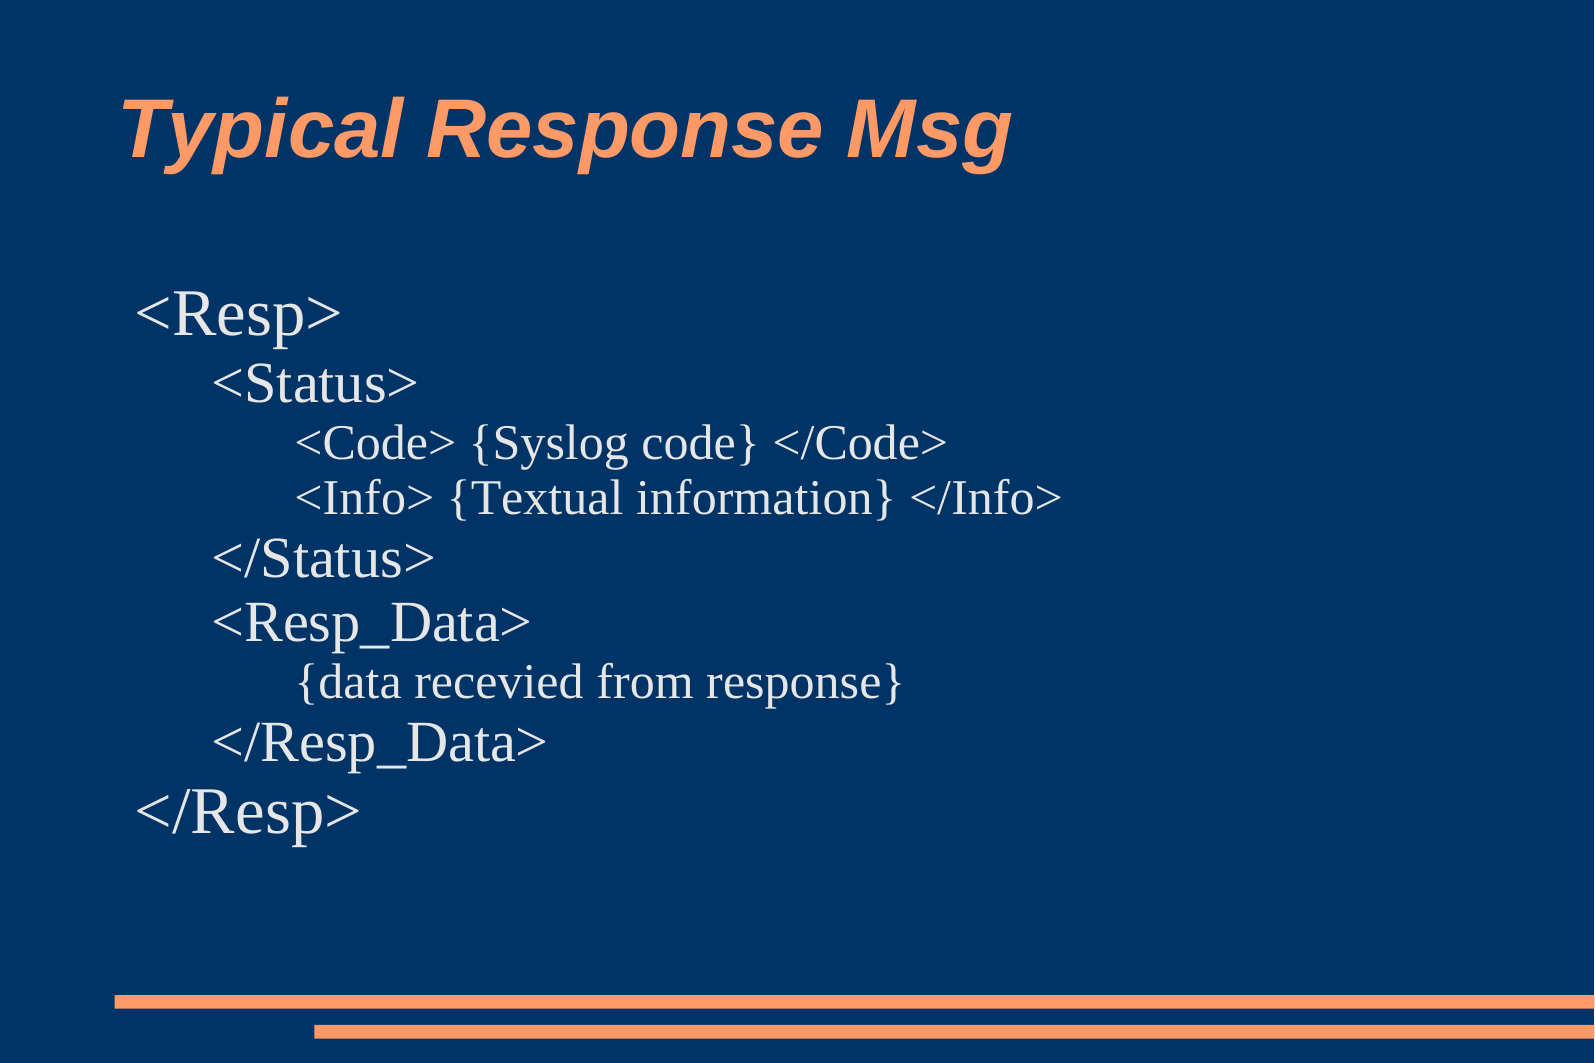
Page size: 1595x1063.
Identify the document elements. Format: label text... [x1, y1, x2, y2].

title Typical Response Msg [117, 39, 1479, 218]
list <Resp> <Status> <Code> {Syslog code} </Code> <Info> {Textual information} </Info> </Status> <Resp_Data> {data recevied from response} </Resp_Data> </Resp> [117, 276, 1505, 971]
